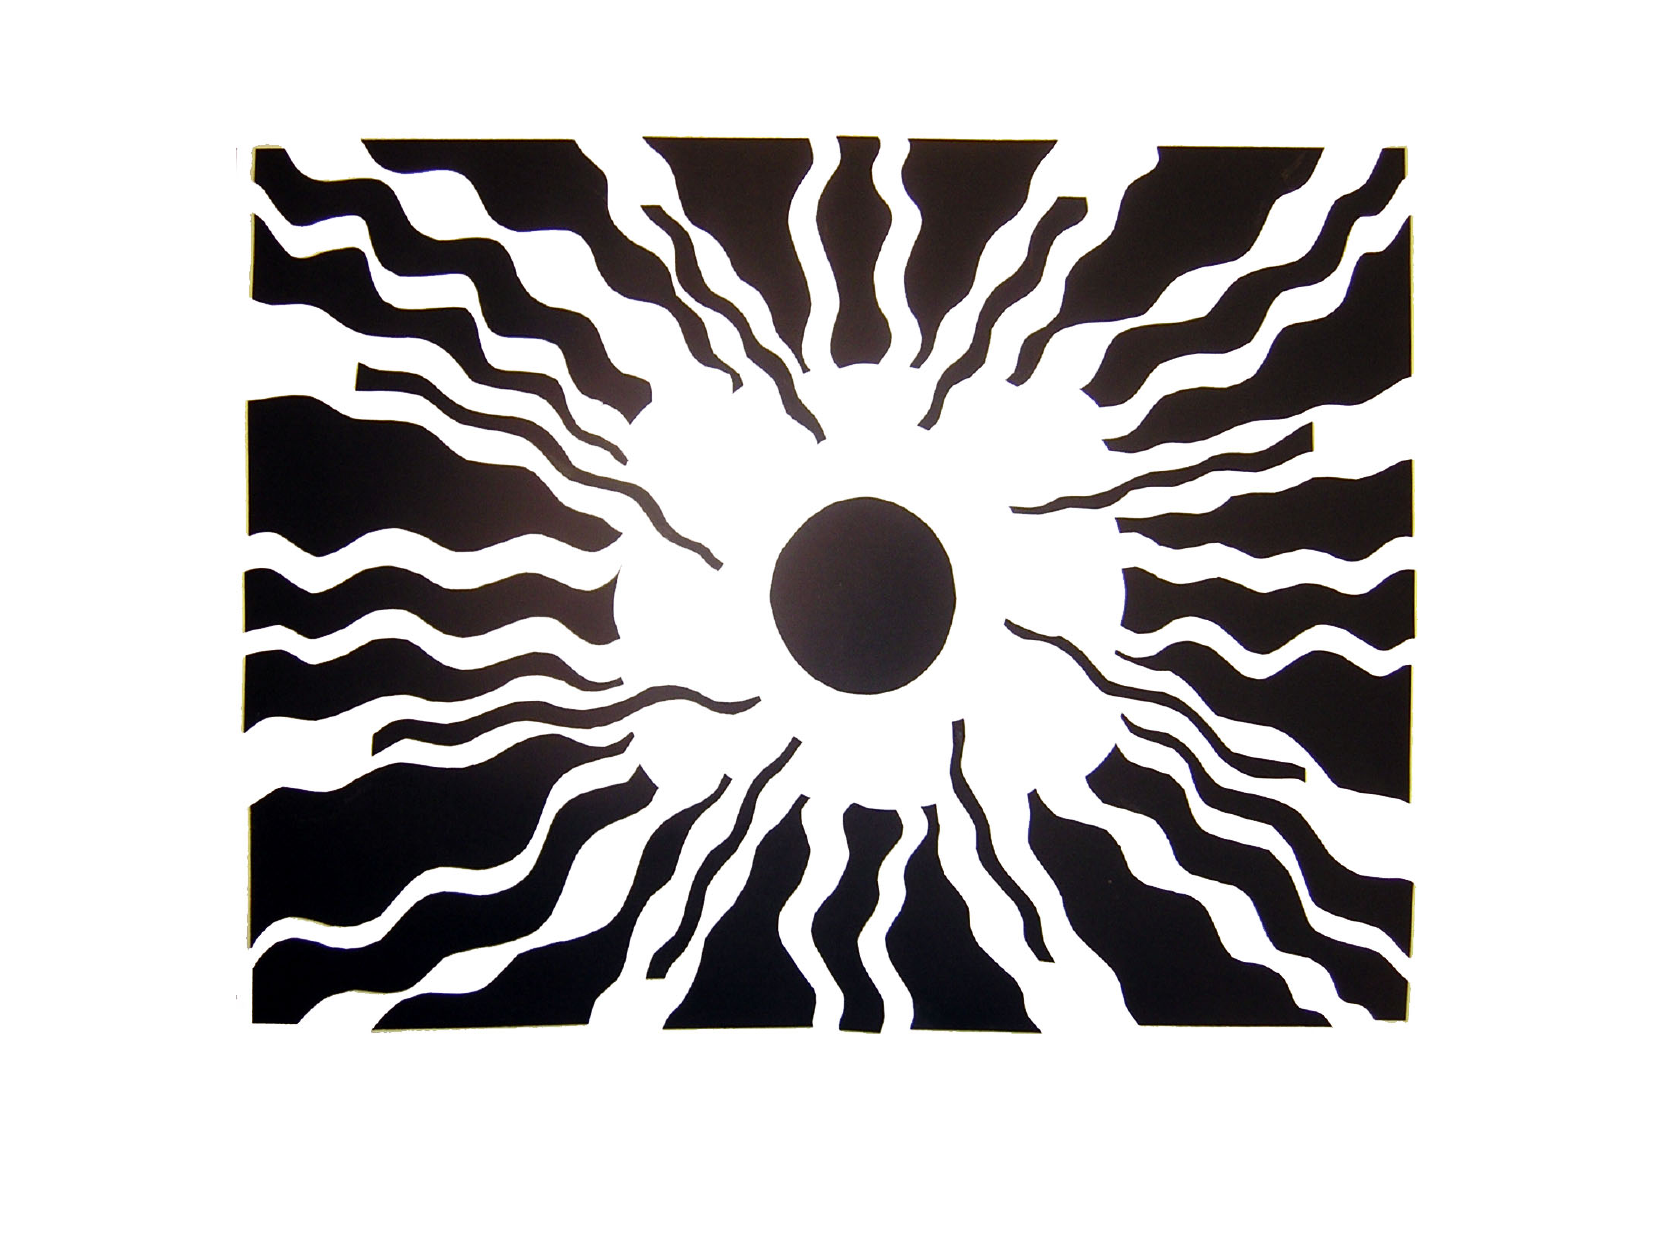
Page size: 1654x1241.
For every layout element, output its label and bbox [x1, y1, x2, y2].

picture [236, 118, 1418, 1034]
